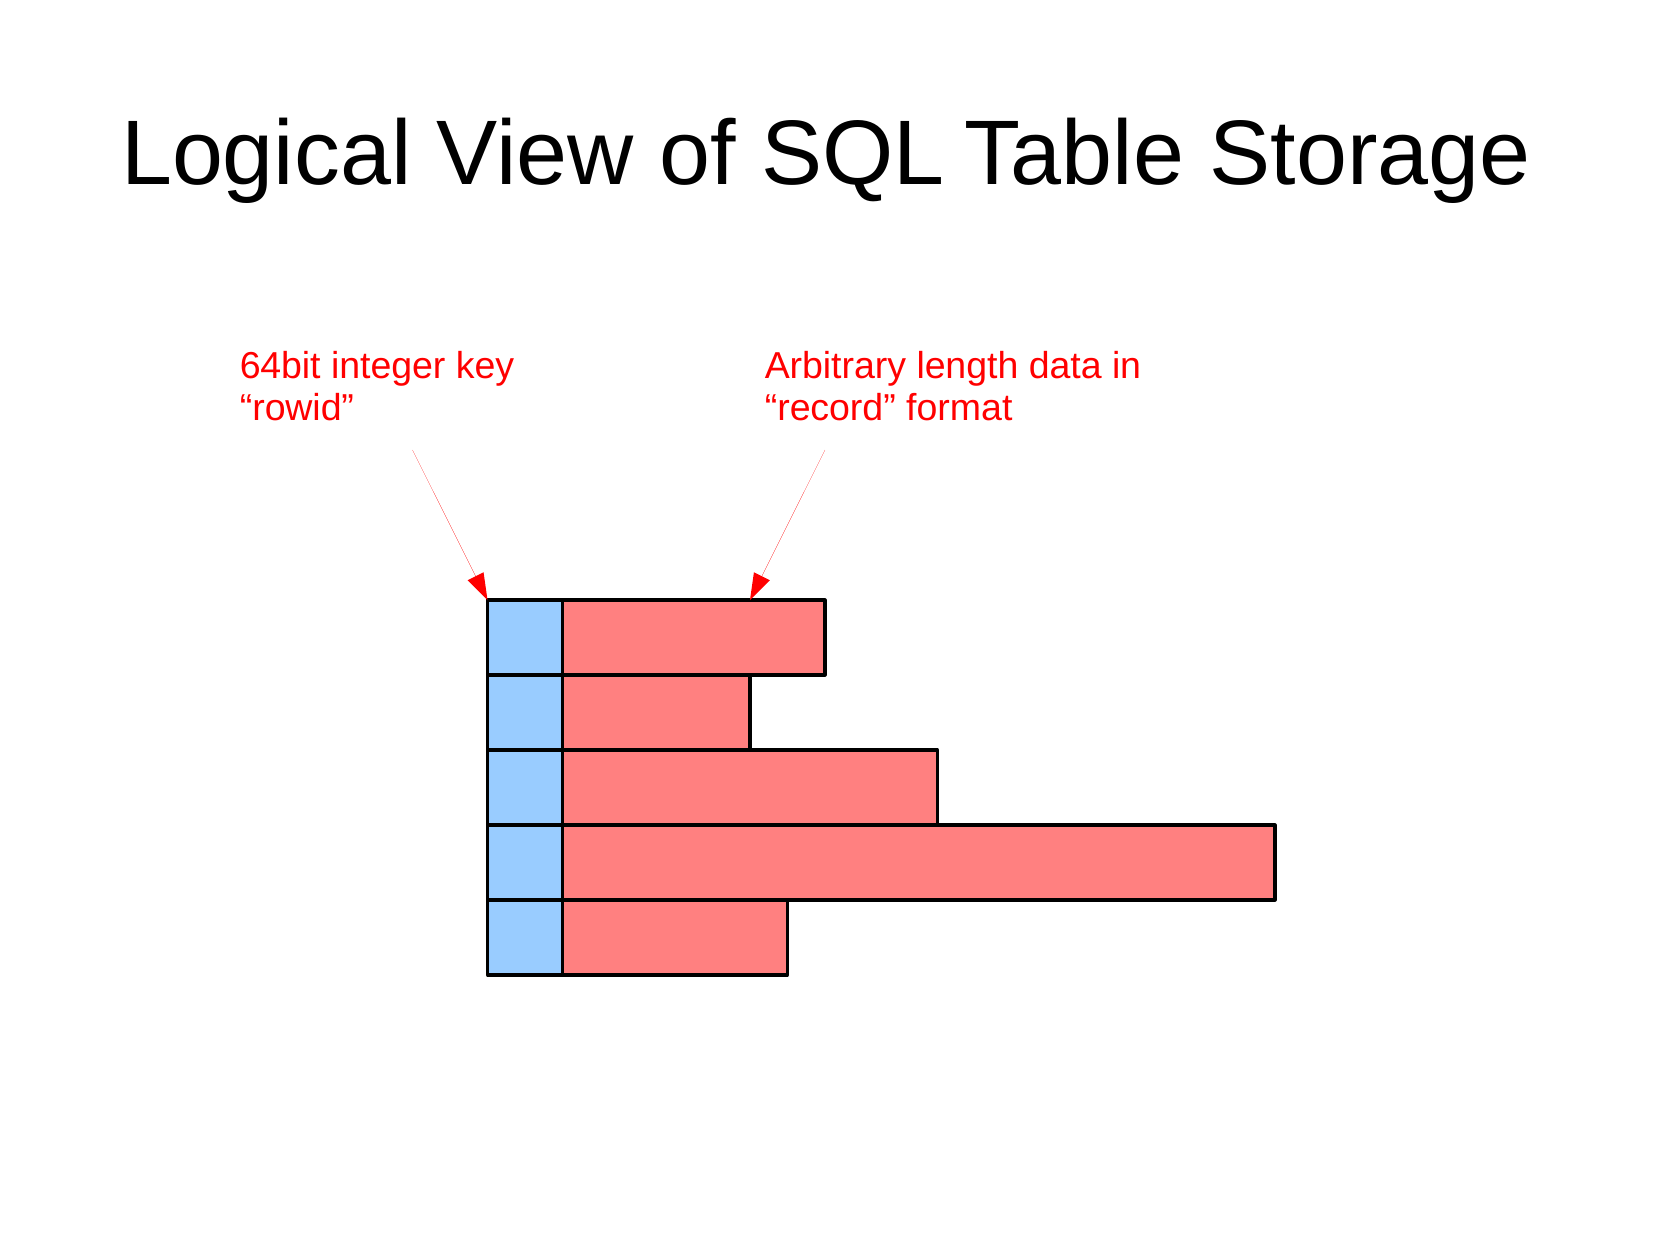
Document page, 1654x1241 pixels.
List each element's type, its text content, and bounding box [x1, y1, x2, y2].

text_box 64bit integer key “rowid” [225, 337, 530, 437]
text_box Arbitrary length data in “record” format [750, 337, 1157, 437]
text_box [487, 600, 1276, 976]
title Logical View of SQL Table Storage [82, 49, 1571, 257]
